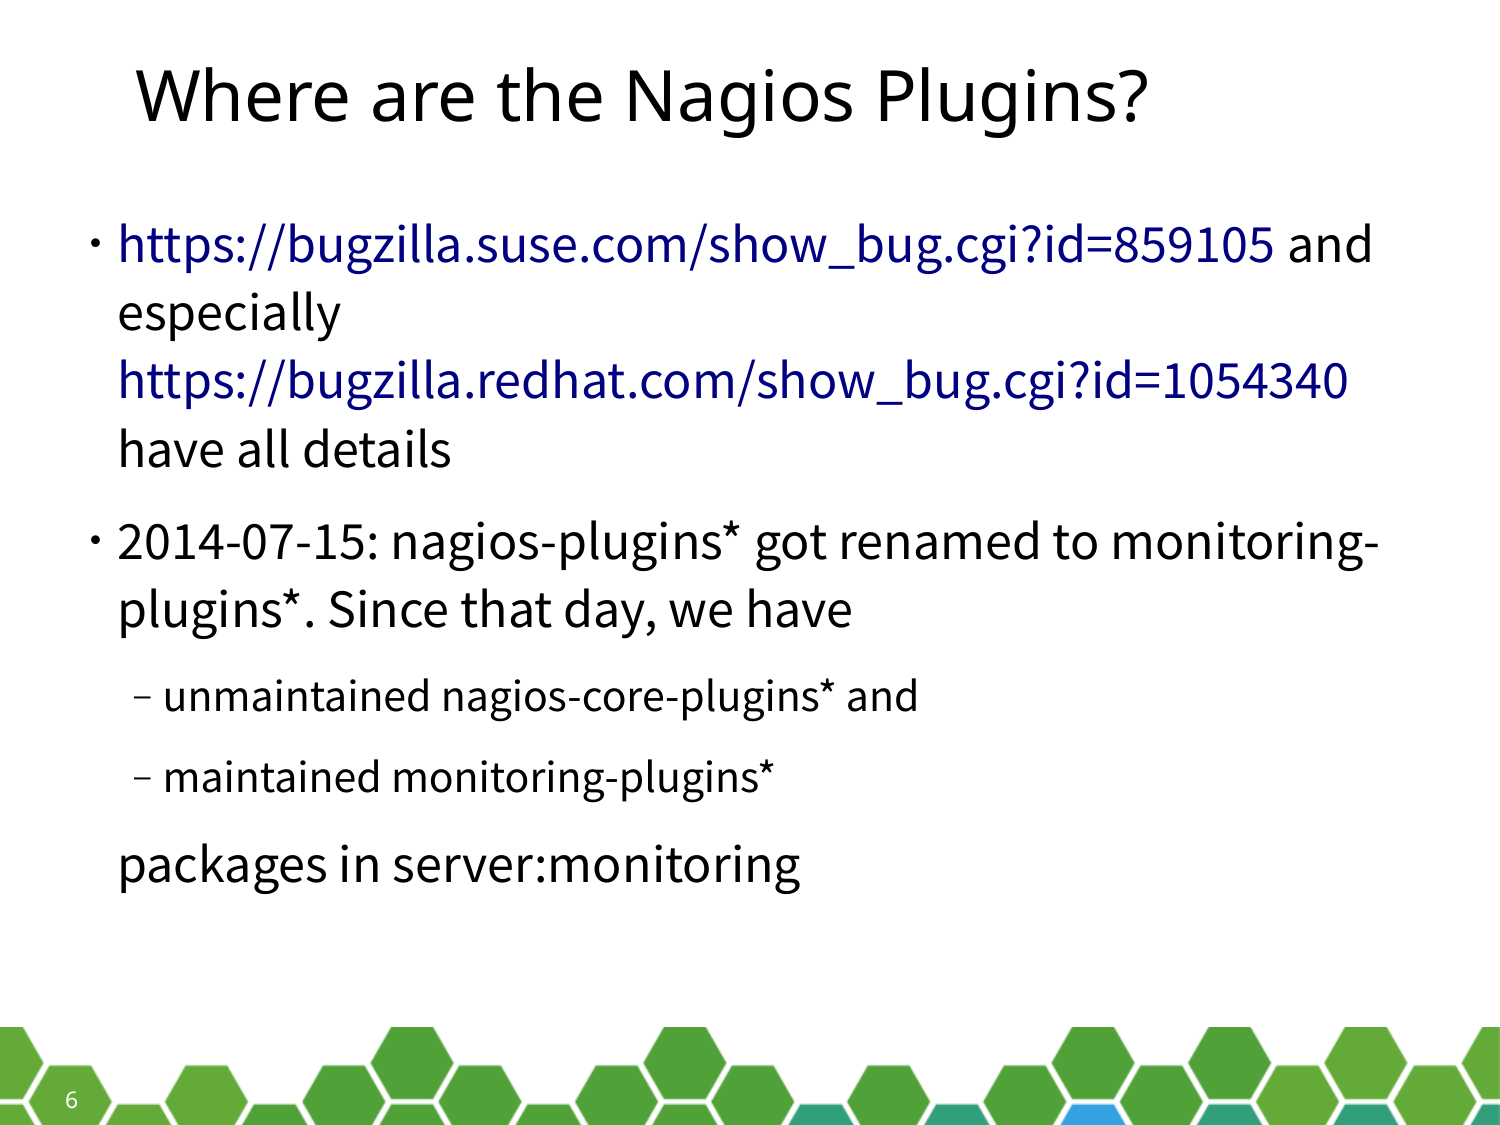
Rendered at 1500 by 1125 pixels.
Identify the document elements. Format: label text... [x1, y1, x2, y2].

picture [0, 1027, 1500, 1125]
title Where are the Nagios Plugins? [135, 12, 1372, 175]
list https://bugzilla.suse.com/show_bug.cgi?id=859105 and especially https://bugzilla.redhat.com/show_bug.cgi?id=1054340 have all details 2014-07-15: nagios-plugins* got renamed to monitoring-plugins*. Since that day, we have unmaintained nagios-core-plugins* and maintained monitoring-plugins* packages in server:monitoring [88, 208, 1401, 862]
